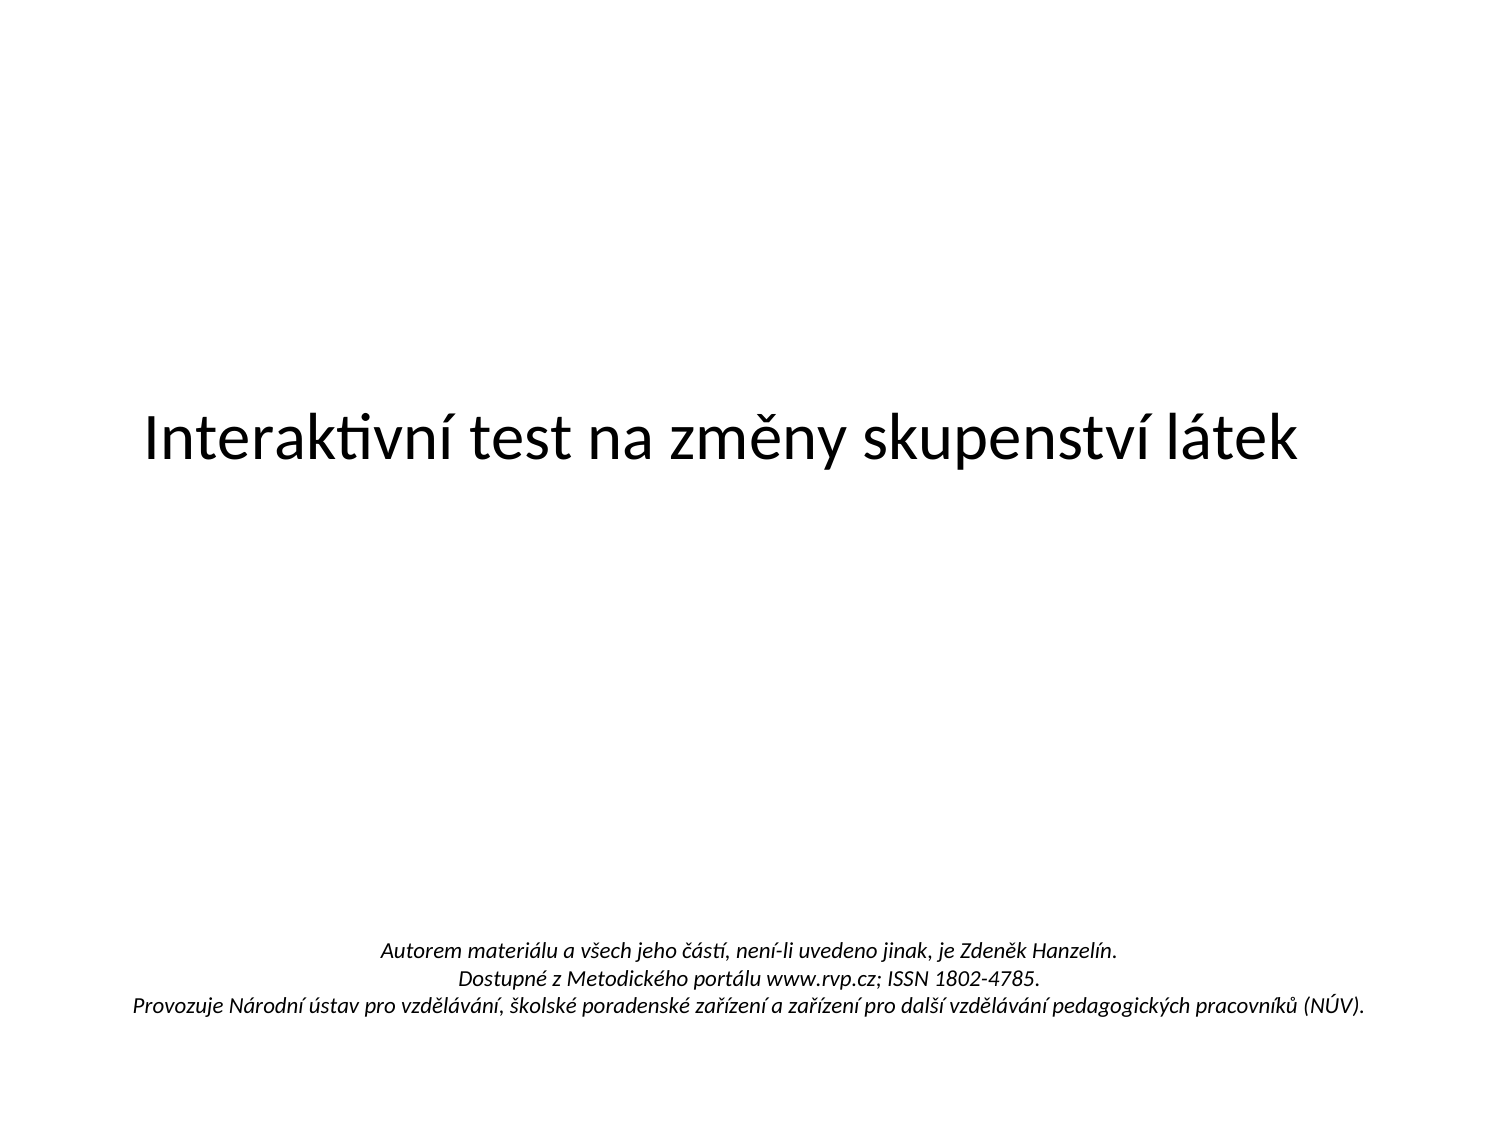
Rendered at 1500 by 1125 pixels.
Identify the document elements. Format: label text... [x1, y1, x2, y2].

text_box Interaktivní test na změny skupenství látek [129, 385, 1315, 481]
text_box Autorem materiálu a všech jeho částí, není-li uvedeno jinak, je Zdeněk Hanzelín. Dostupné z Metodického portálu www.rvp.cz; ISSN 1802-4785. Provozuje Národní ústav pro vzdělávání, školské poradenské zařízení a zařízení pro další vzdělávání pedagogických pracovníků (NÚV). [0, 928, 1500, 1026]
